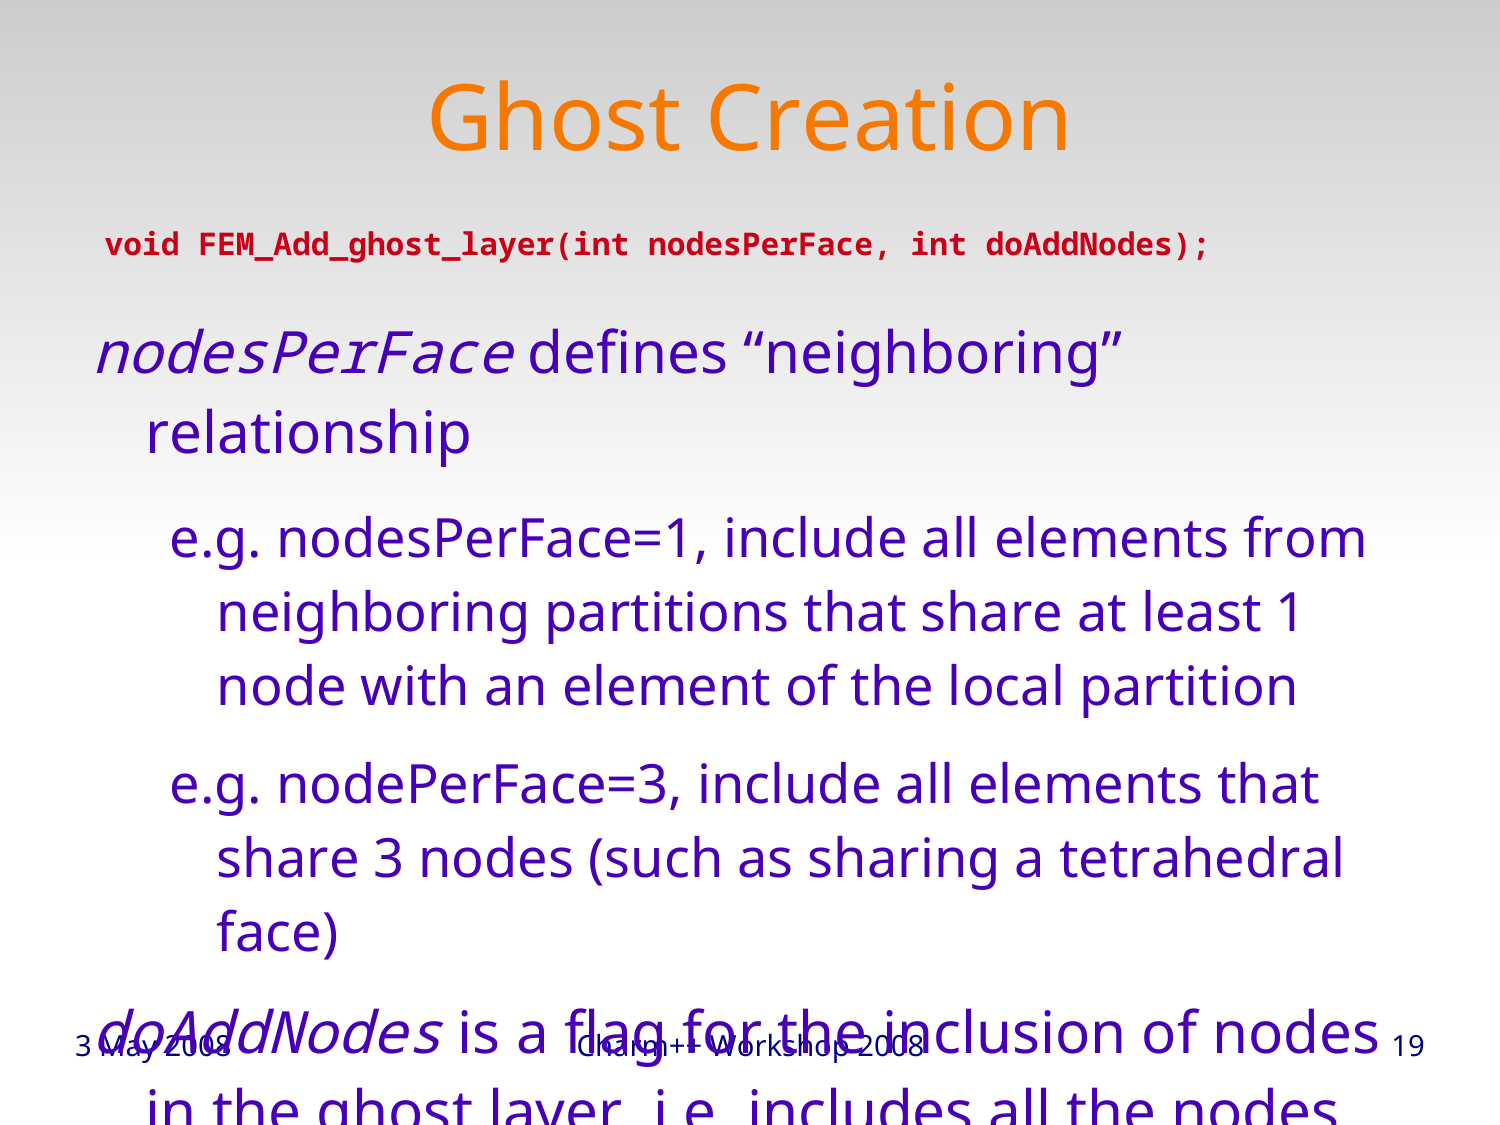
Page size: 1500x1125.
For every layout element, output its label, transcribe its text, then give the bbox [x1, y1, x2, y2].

title Ghost Creation [75, 28, 1425, 202]
text_box void FEM_Add_ghost_layer(int nodesPerFace, int doAddNodes); [89, 214, 1226, 304]
list nodesPerFace defines “neighboring” relationship e.g. nodesPerFace=1, include all elements from neighboring partitions that share at least 1 node with an element of the local partition e.g. nodePerFace=3, include all elements that share 3 nodes (such as sharing a tetrahedral face) doAddNodes is a flag for the inclusion of nodes in the ghost layer, i.e. includes all the nodes on the ghost elements that are not present locally [75, 311, 1426, 961]
